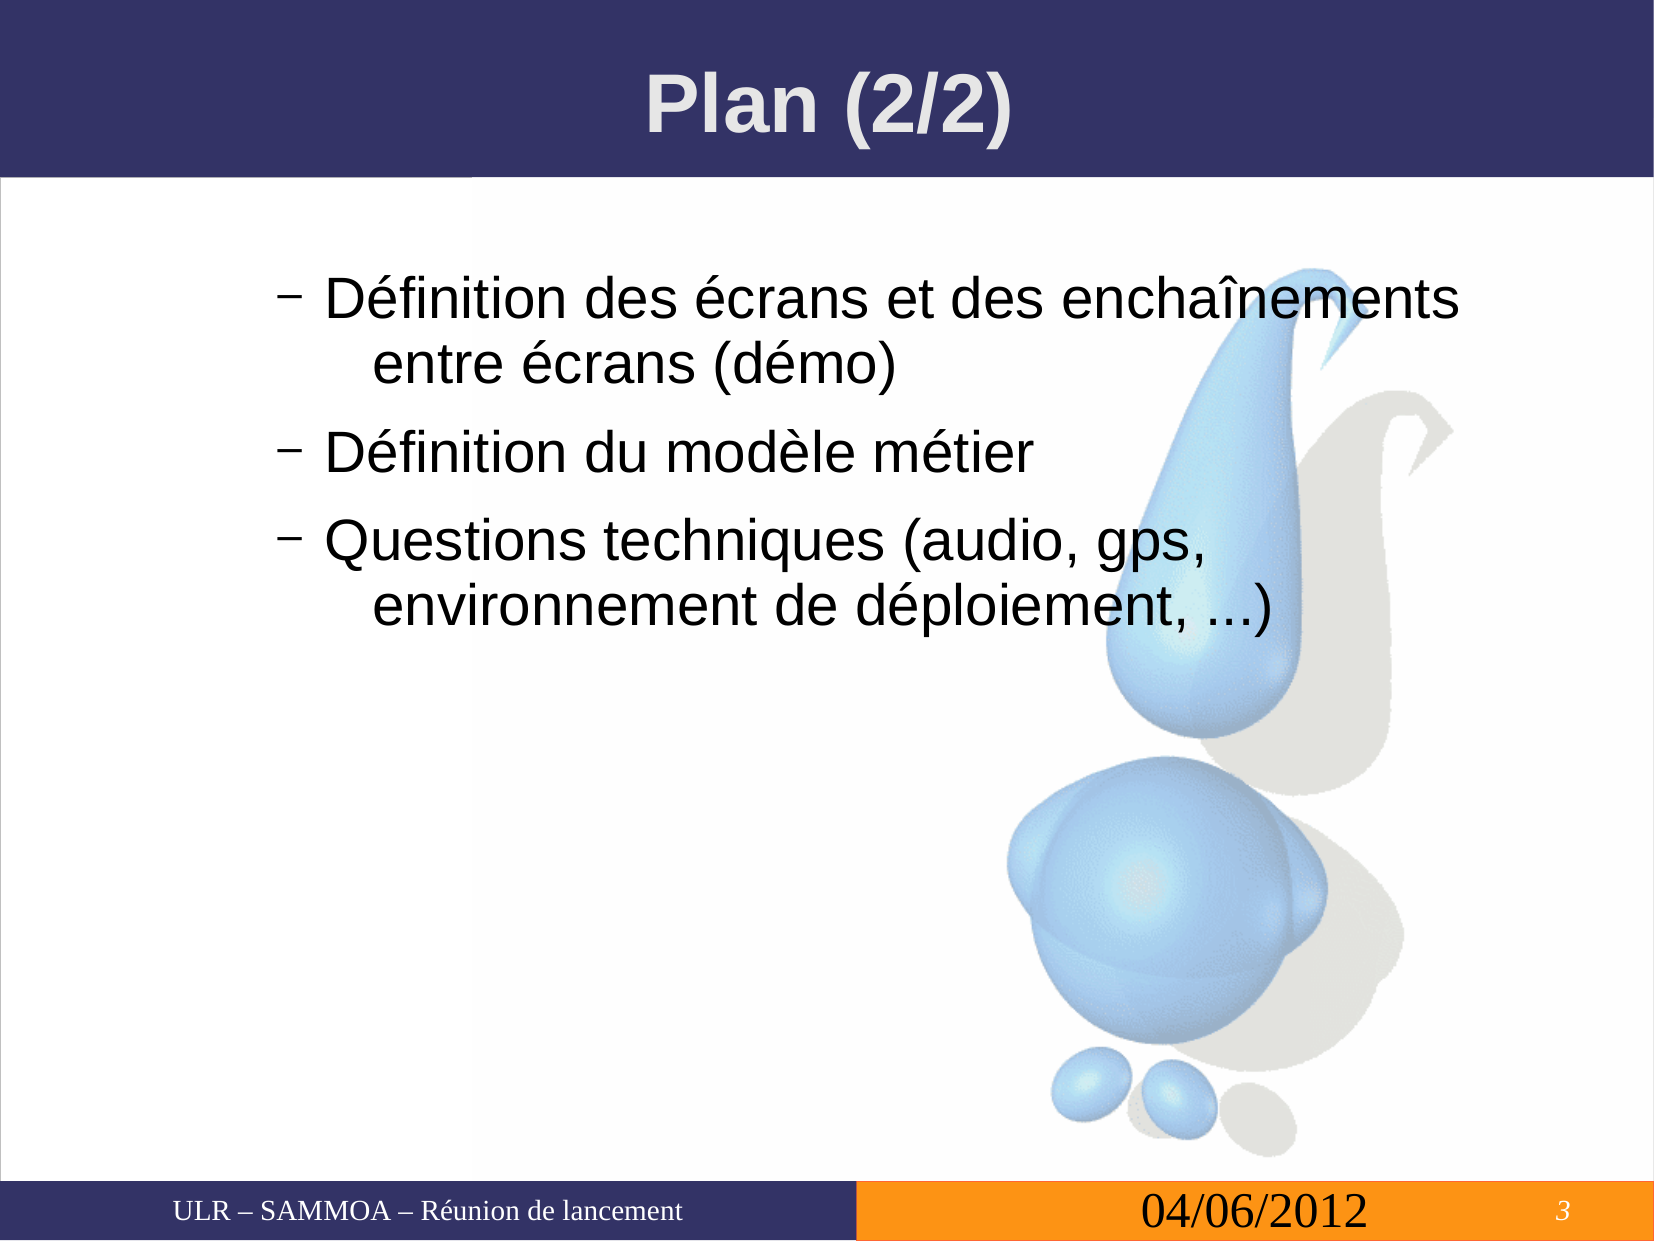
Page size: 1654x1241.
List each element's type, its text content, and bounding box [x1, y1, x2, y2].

list Définition des écrans et des enchaînements entre écrans (démo) Définition du modèle métier Questions techniques (audio, gps, environnement de déploiement, ...) [88, 265, 1595, 1152]
title Plan (2/2) [123, 0, 1536, 208]
picture [472, 178, 1654, 1181]
